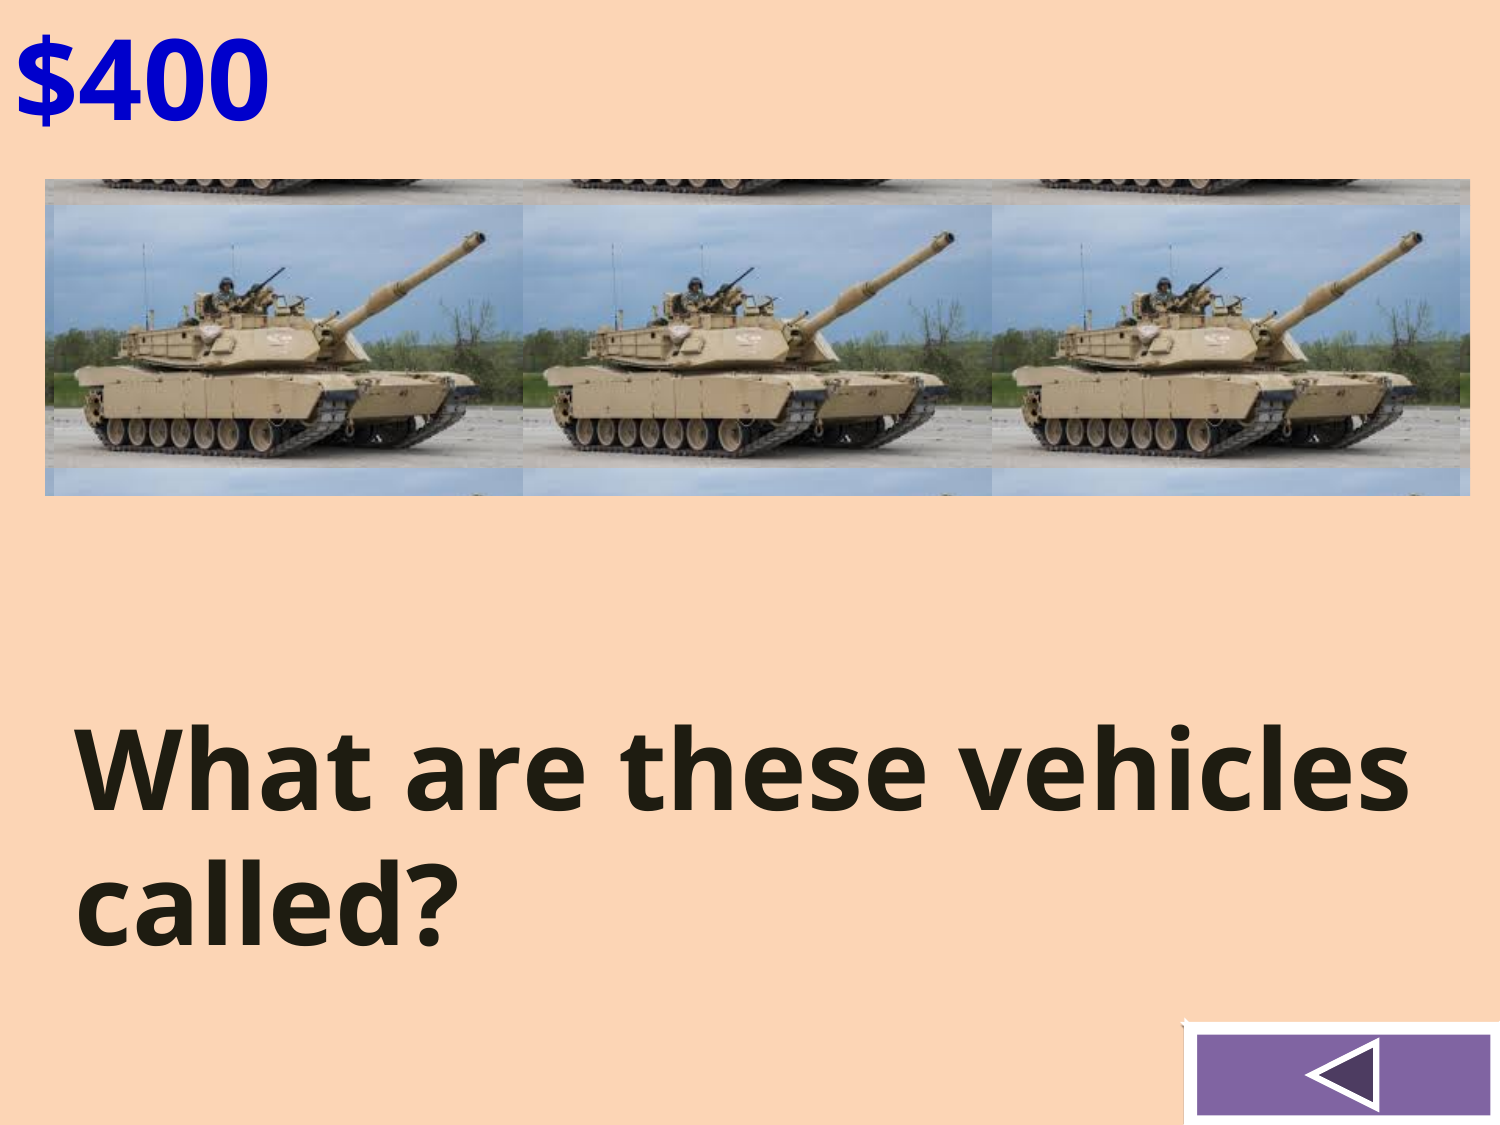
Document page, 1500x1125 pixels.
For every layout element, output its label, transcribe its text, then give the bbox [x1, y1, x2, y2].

text_box [45, 179, 1471, 496]
text_box $400 [0, 0, 1426, 151]
text_box What are these vehicles called? [60, 690, 1486, 976]
text_box [1189, 1025, 1500, 1125]
